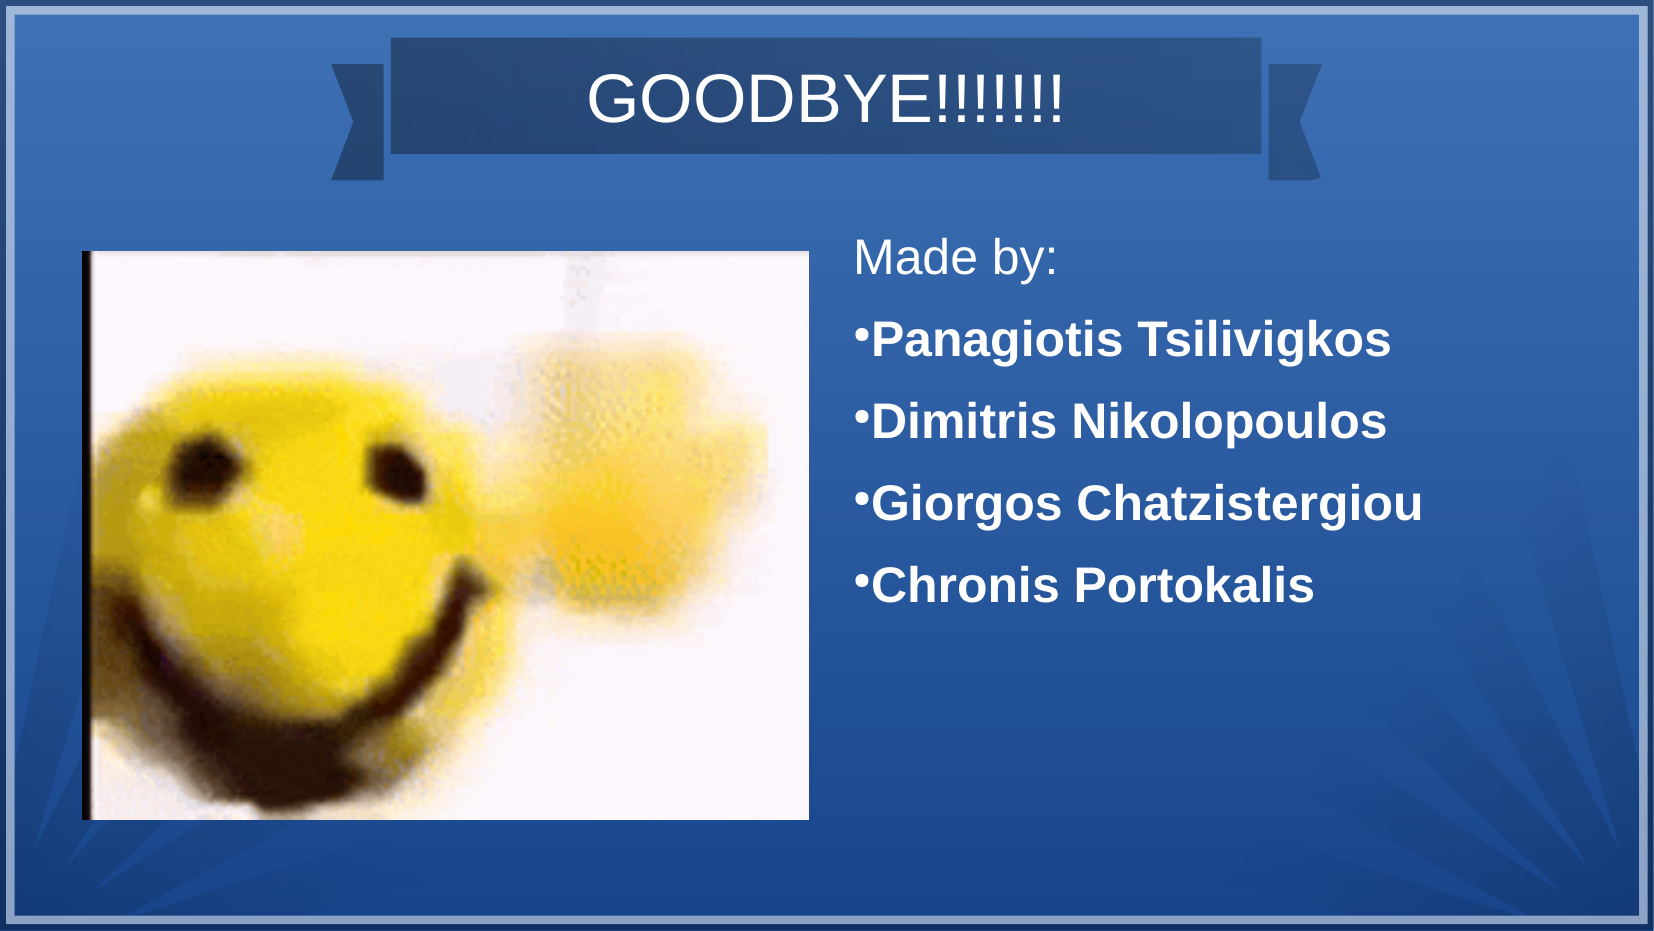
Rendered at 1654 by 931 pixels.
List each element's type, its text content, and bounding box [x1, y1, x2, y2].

list Made by: Panagiotis Tsilivigkos Dimitris Nikolopoulos Giorgos Chatzistergiou Chronis Portokalis [853, 224, 1580, 848]
title GOODBYE!!!!!!! [389, 35, 1264, 154]
picture [82, 251, 809, 820]
